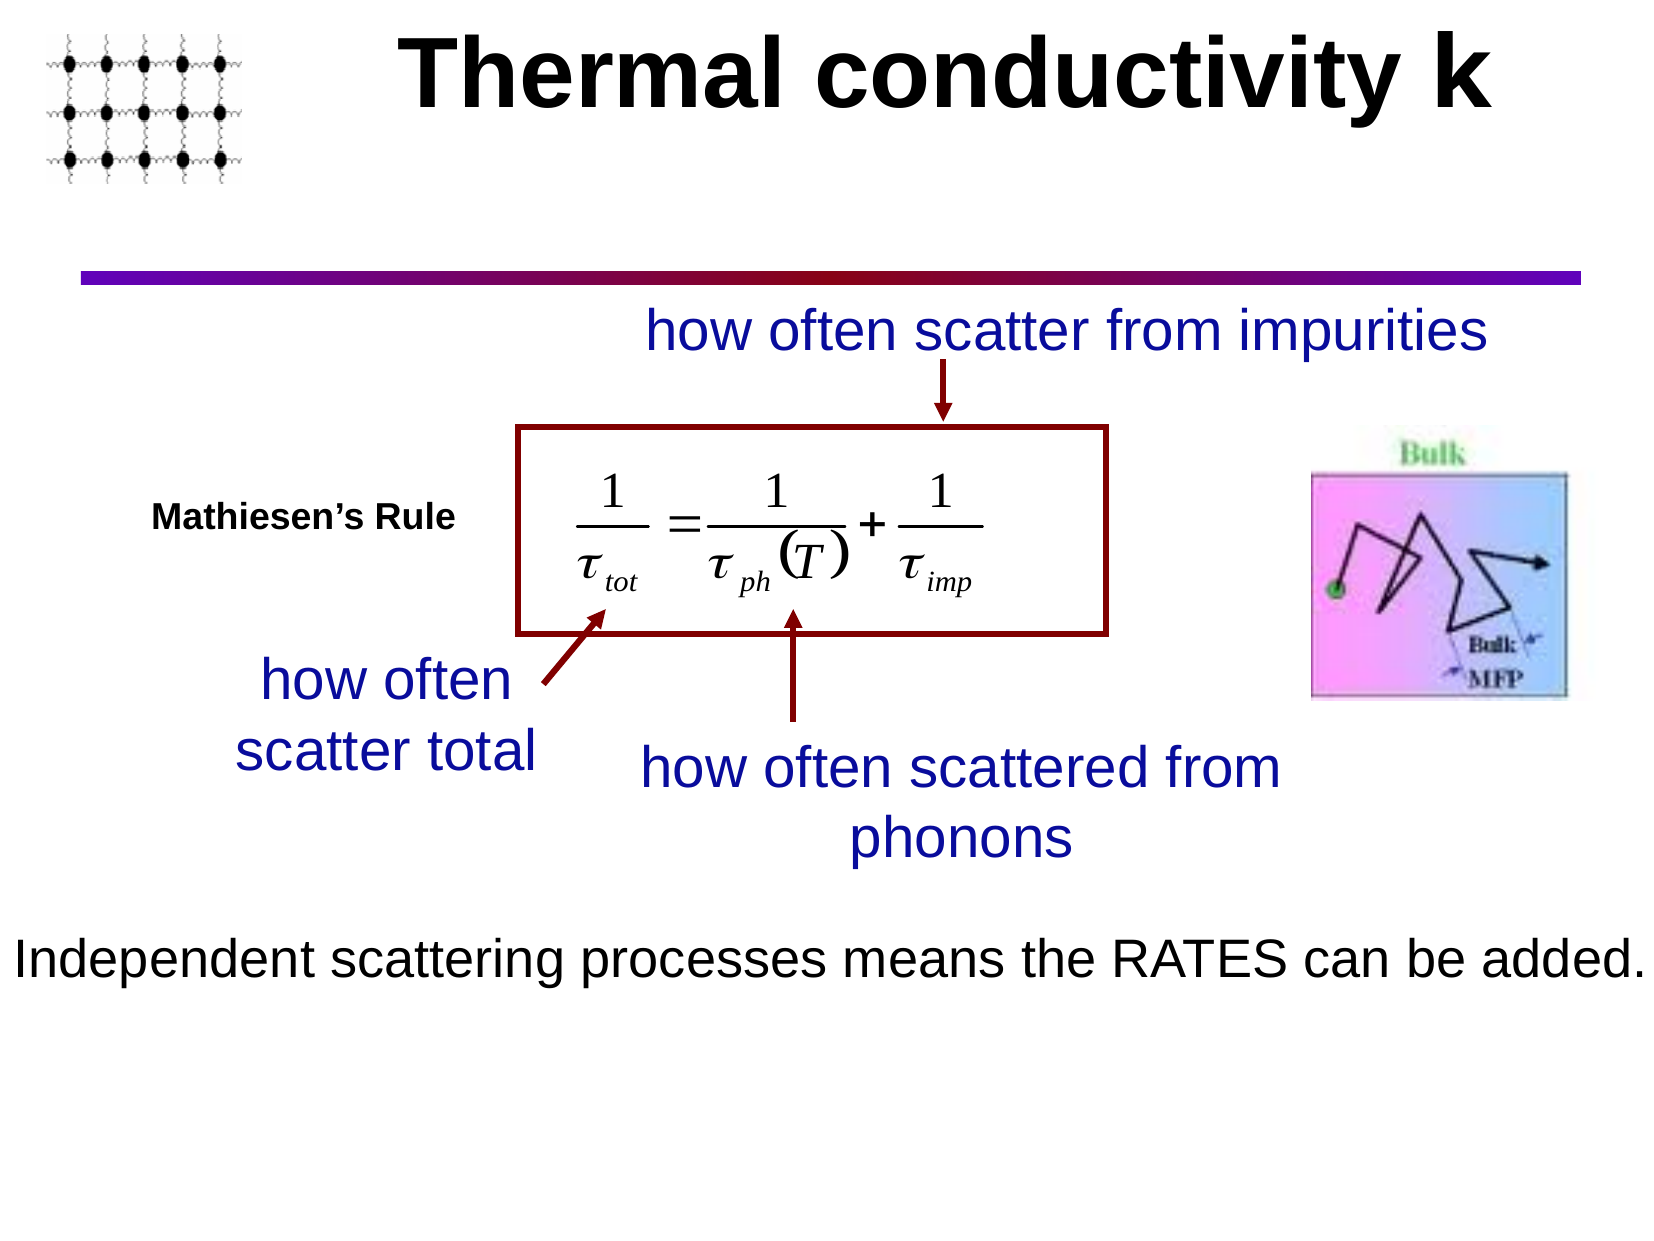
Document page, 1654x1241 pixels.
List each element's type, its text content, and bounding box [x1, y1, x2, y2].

text_box Mathiesen’s Rule [136, 484, 471, 546]
text_box Independent scattering processes means the RATES can be added. [0, 915, 1654, 997]
picture [1311, 425, 1604, 701]
text_box how often scatter total [205, 634, 569, 790]
title Thermal conductivity k [200, 0, 1654, 172]
picture [11, 12, 245, 189]
text_box how often scattered from phonons [580, 721, 1344, 878]
text_box [80, 271, 1581, 285]
chart [568, 459, 994, 607]
text_box how often scatter from impurities [630, 284, 1519, 370]
